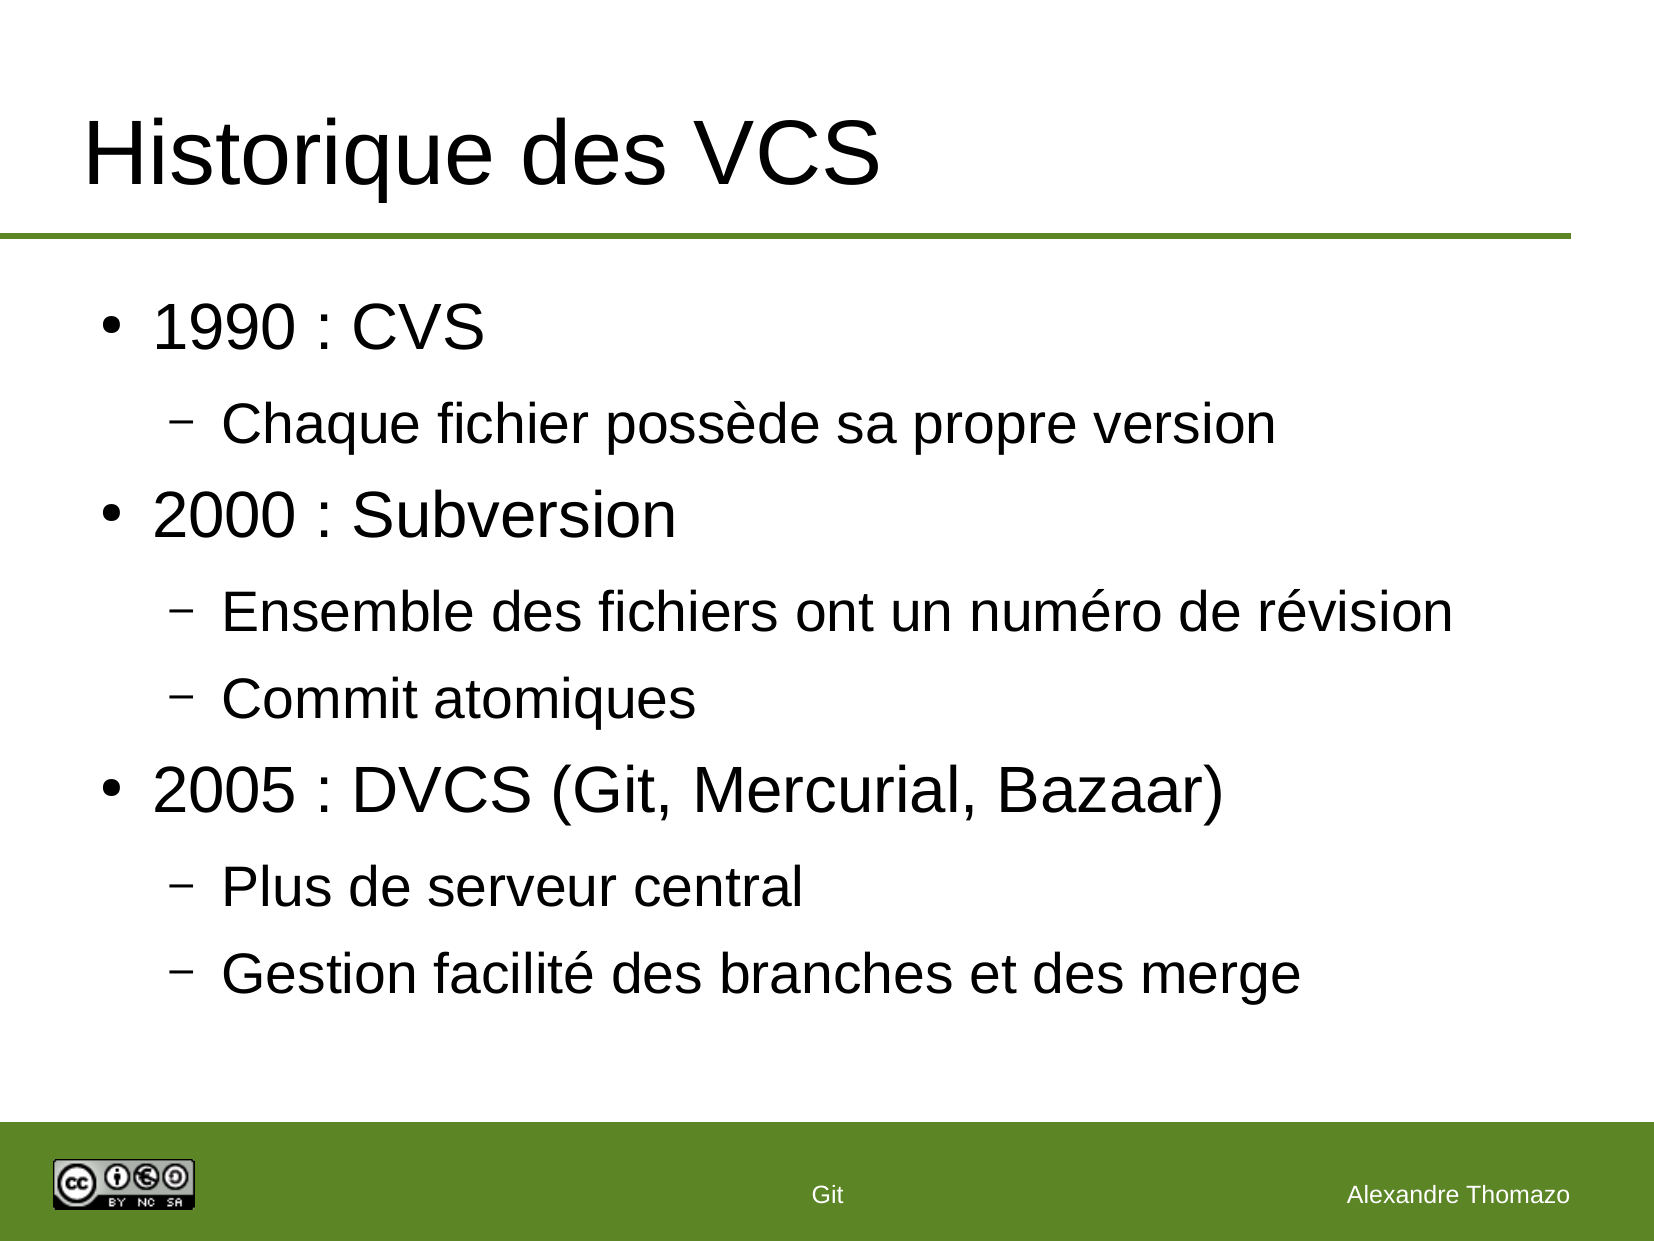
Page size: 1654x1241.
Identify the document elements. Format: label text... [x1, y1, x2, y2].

picture [53, 1159, 195, 1210]
list 1990 : CVS Chaque fichier possède sa propre version 2000 : Subversion Ensemble des fichiers ont un numéro de révision Commit atomiques 2005 : DVCS (Git, Mercurial, Bazaar) Plus de serveur central Gestion facilité des branches et des merge [82, 290, 1538, 1010]
title Historique des VCS [82, 49, 1571, 257]
